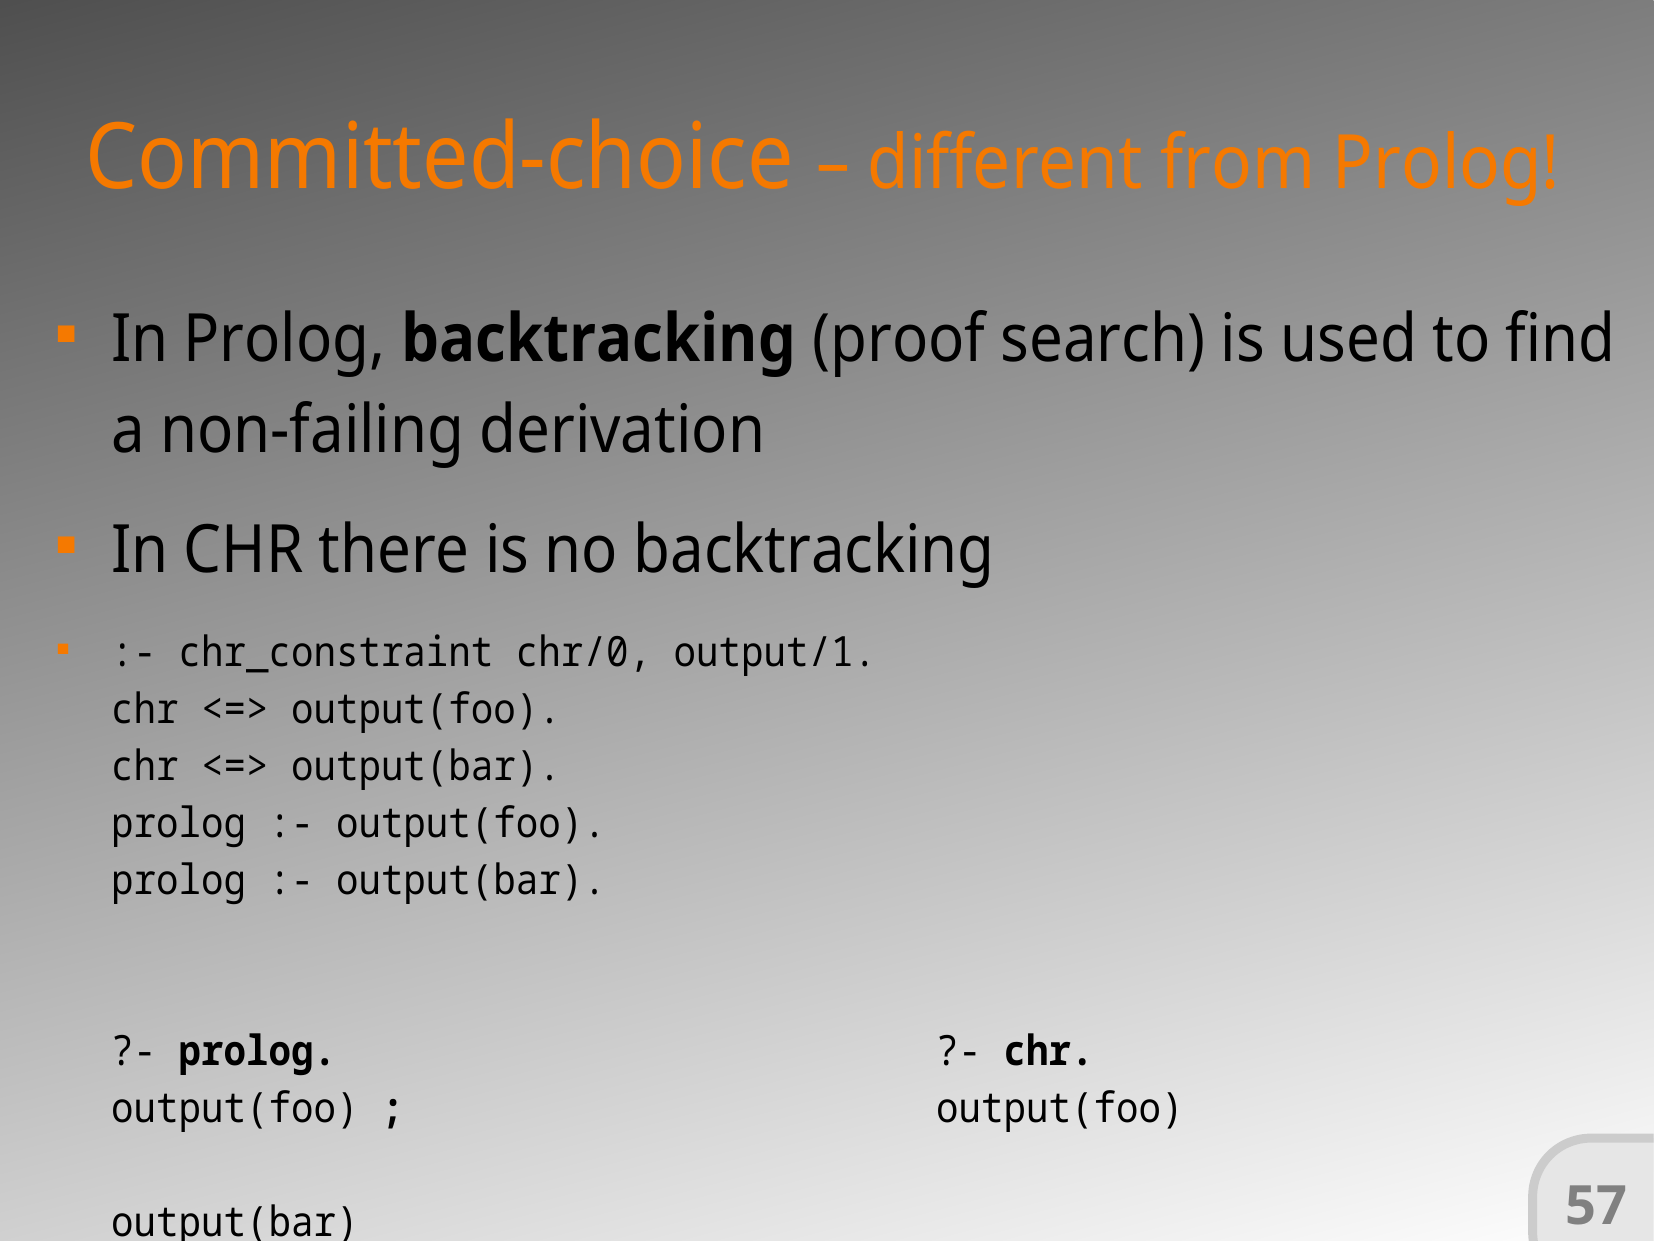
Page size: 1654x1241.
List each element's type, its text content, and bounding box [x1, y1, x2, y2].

title Committed-choice – different from Prolog! [18, 49, 1629, 257]
list In Prolog, backtracking (proof search) is used to find a non-failing derivation In CHR there is no backtracking :- chr_constraint chr/0, output/1. chr <=> output(foo). chr <=> output(bar). prolog :- output(foo). prolog :- output(bar). ?- prolog. ?- chr. output(foo) ; output(foo) output(bar) [40, 290, 1631, 1215]
